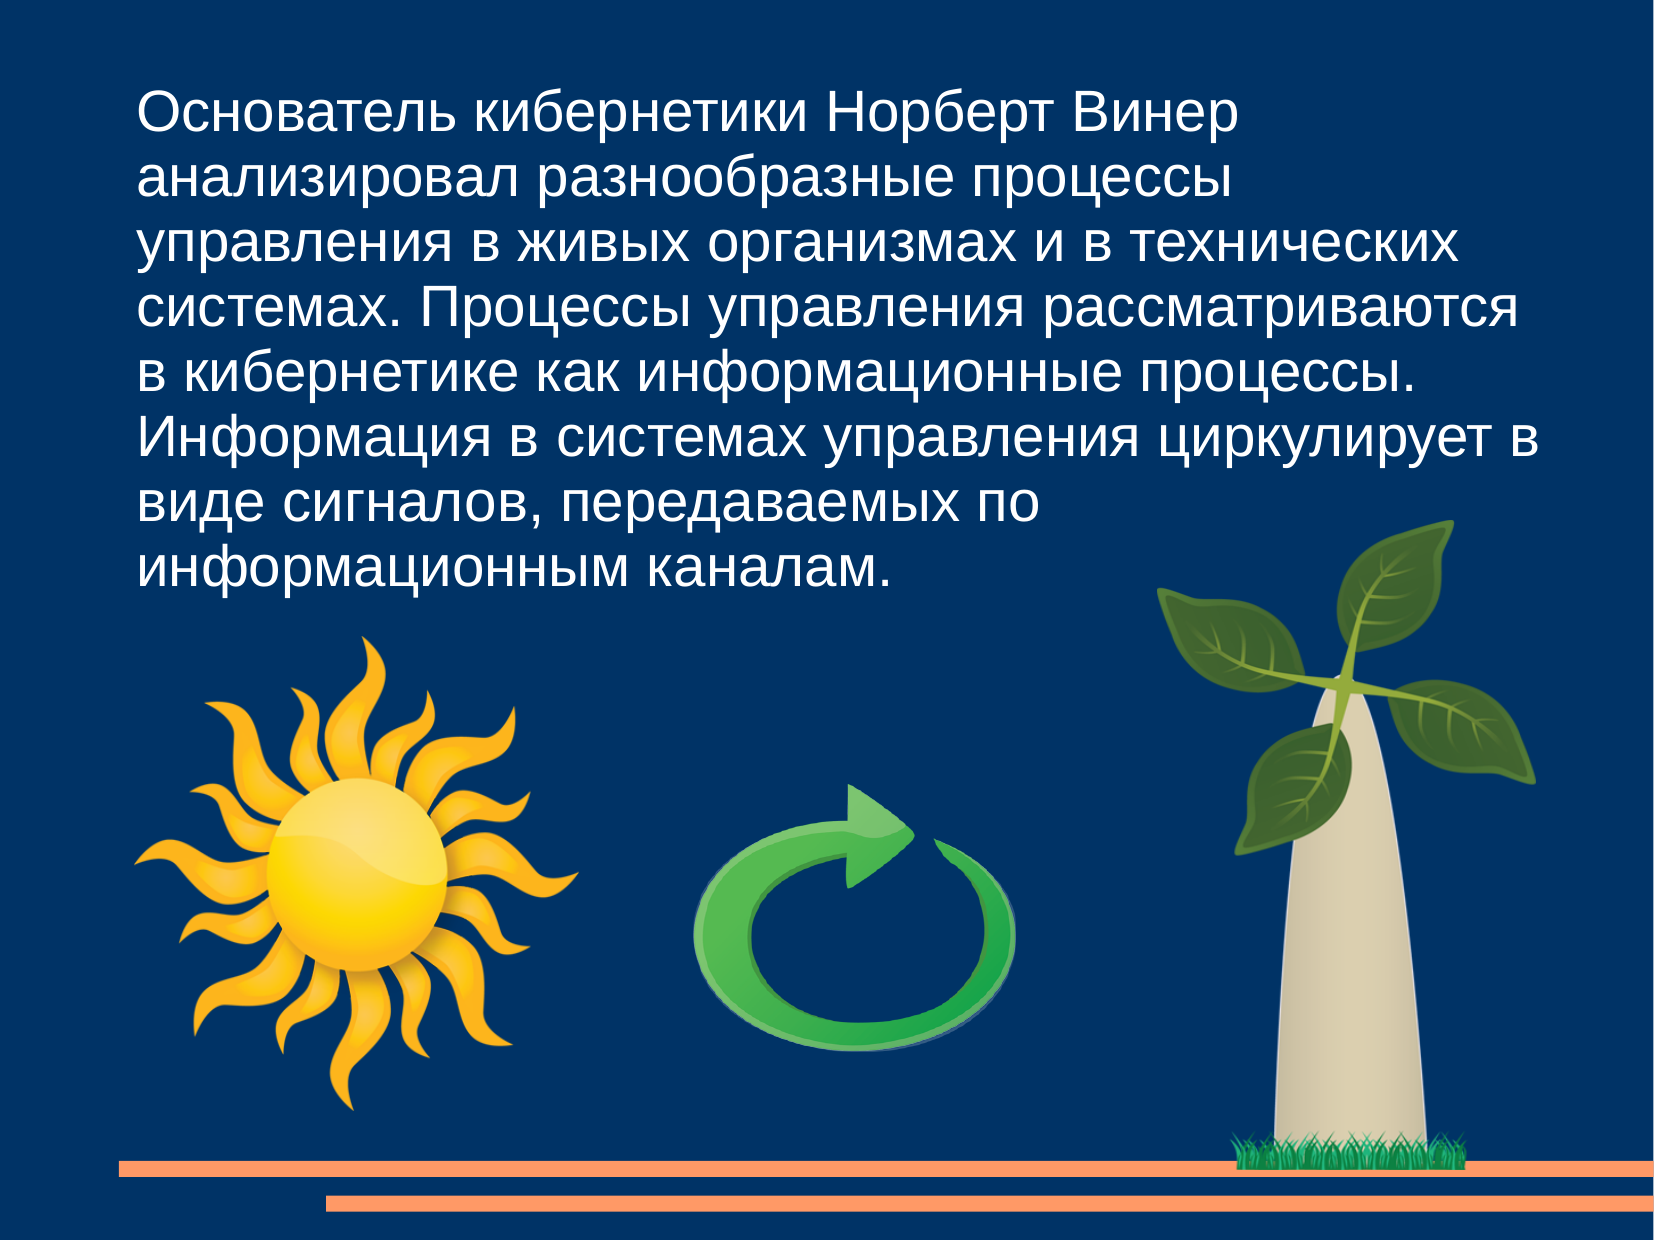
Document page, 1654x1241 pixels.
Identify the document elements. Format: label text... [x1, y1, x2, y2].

picture [693, 784, 1016, 1052]
text_box Основатель кибернетики Норберт Винер анализировал разнообразные процессы управления в живых организмах и в технических системах. Процессы управления рассматриваются в кибернетике как информационные процессы. Информация в системах управления циркулирует в виде сигналов, передаваемых по информационным каналам. [121, 70, 1561, 1132]
picture [1157, 520, 1536, 1170]
picture [134, 636, 579, 1111]
